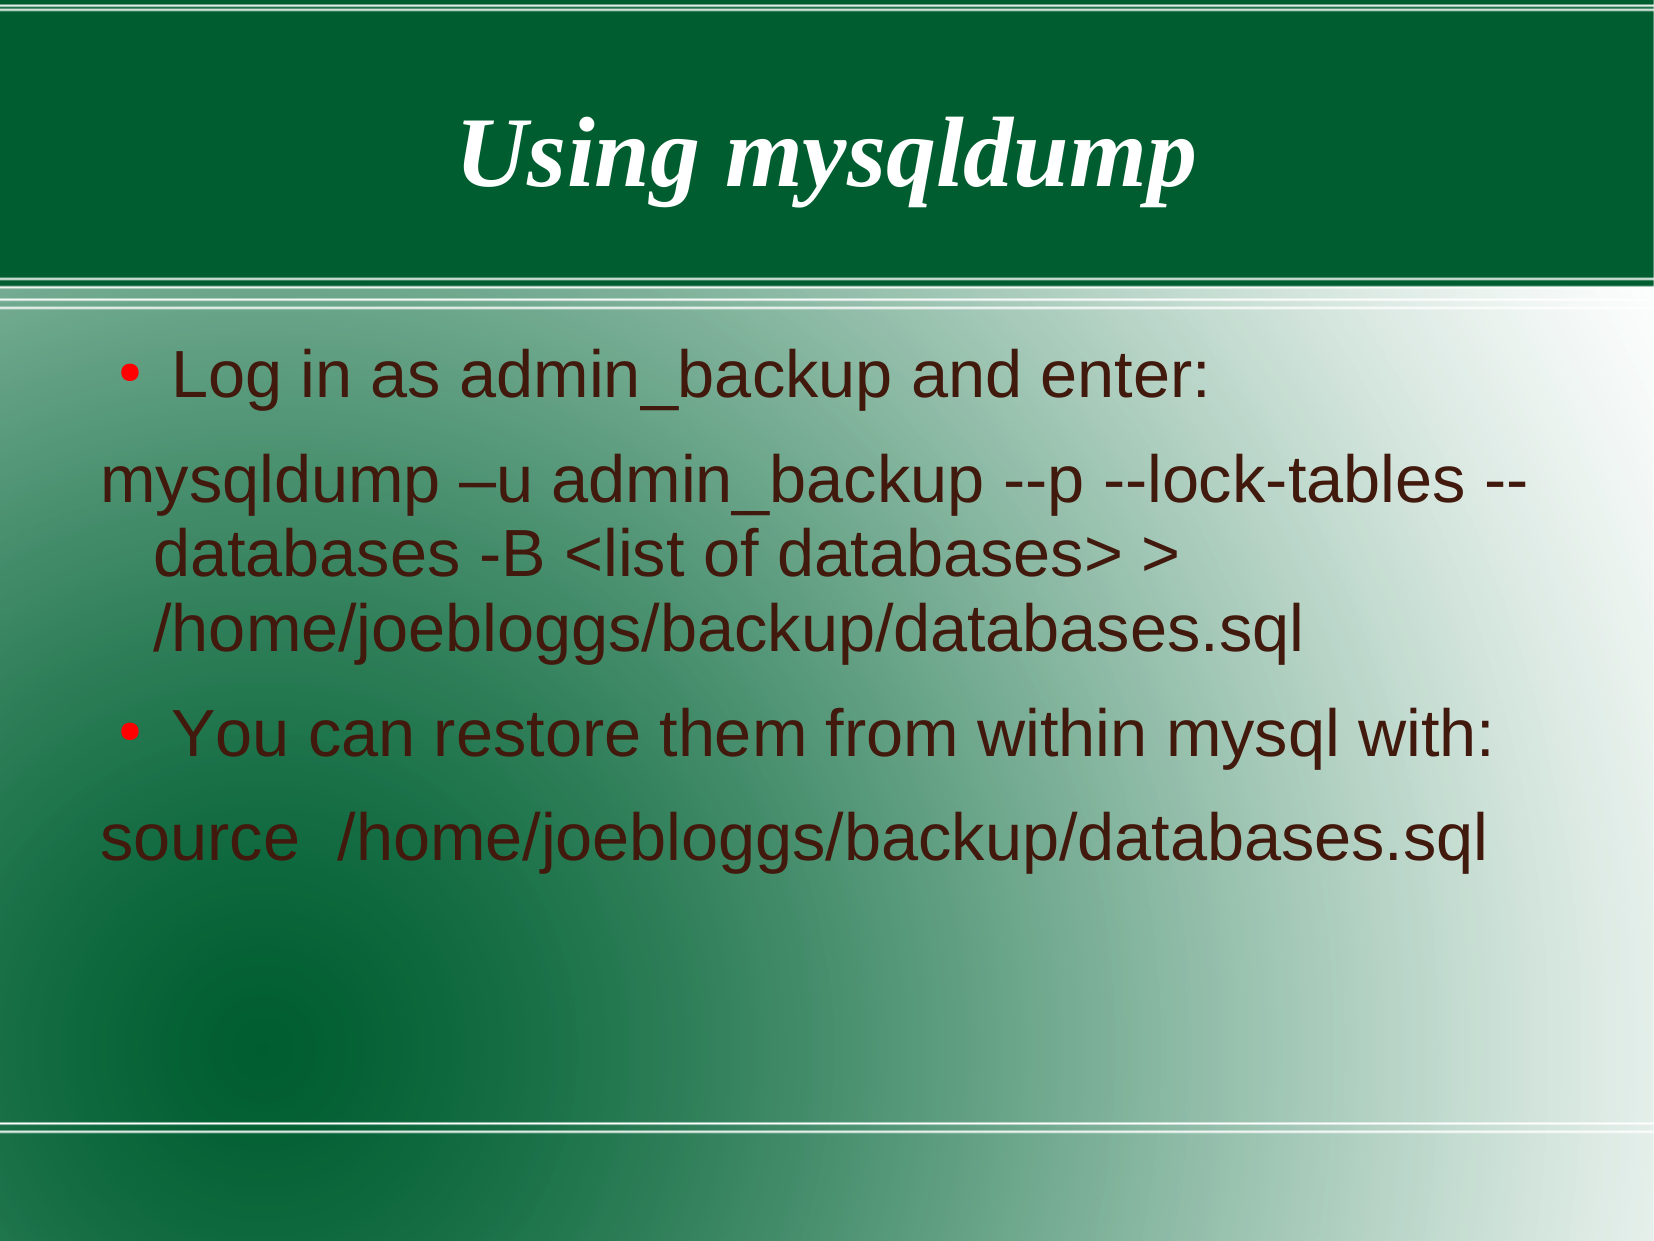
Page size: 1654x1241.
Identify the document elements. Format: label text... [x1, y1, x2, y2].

list Log in as admin_backup and enter: mysqldump –u admin_backup --p --lock-tables --databases -B <list of databases> > /home/joebloggs/backup/databases.sql You can restore them from within mysql with: source /home/joebloggs/backup/databases.sql [82, 337, 1571, 1127]
picture [0, 0, 1654, 1241]
title Using mysqldump [82, 49, 1571, 257]
